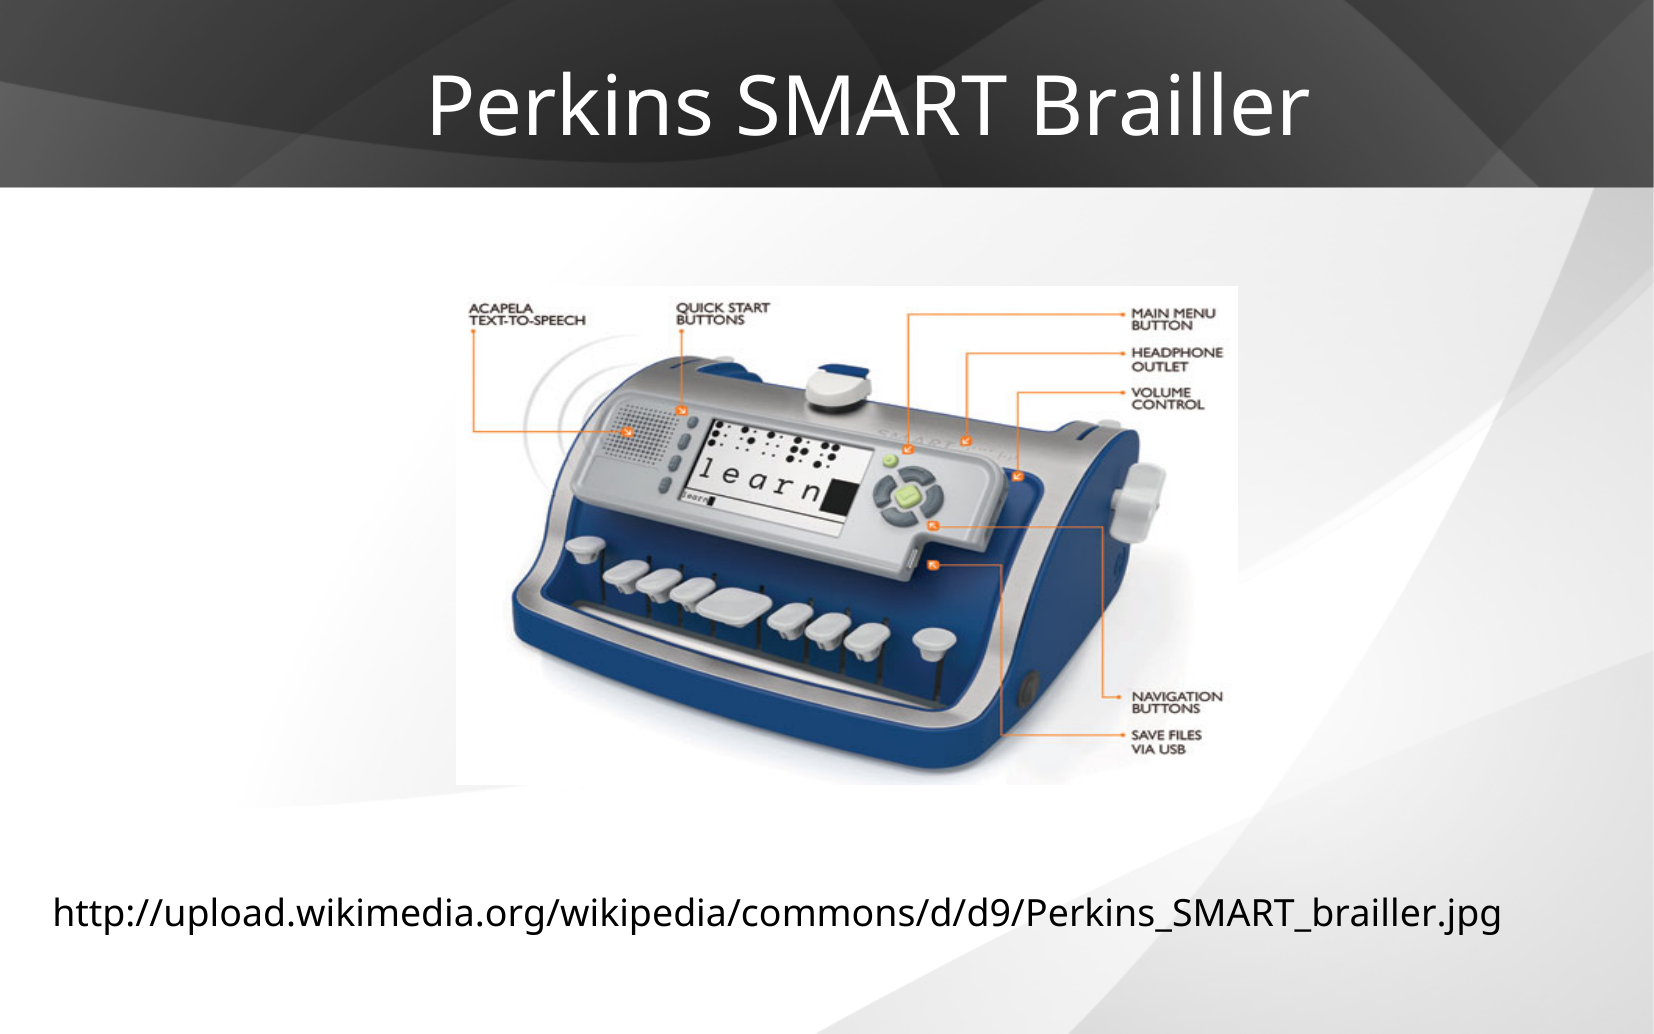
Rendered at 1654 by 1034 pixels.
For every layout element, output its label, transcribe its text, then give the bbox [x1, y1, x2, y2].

text_box http://upload.wikimedia.org/wikipedia/commons/d/d9/Perkins_SMART_brailler.jpg [37, 879, 1654, 990]
picture [0, 0, 1654, 1034]
title Perkins SMART Brailler [124, 0, 1613, 208]
